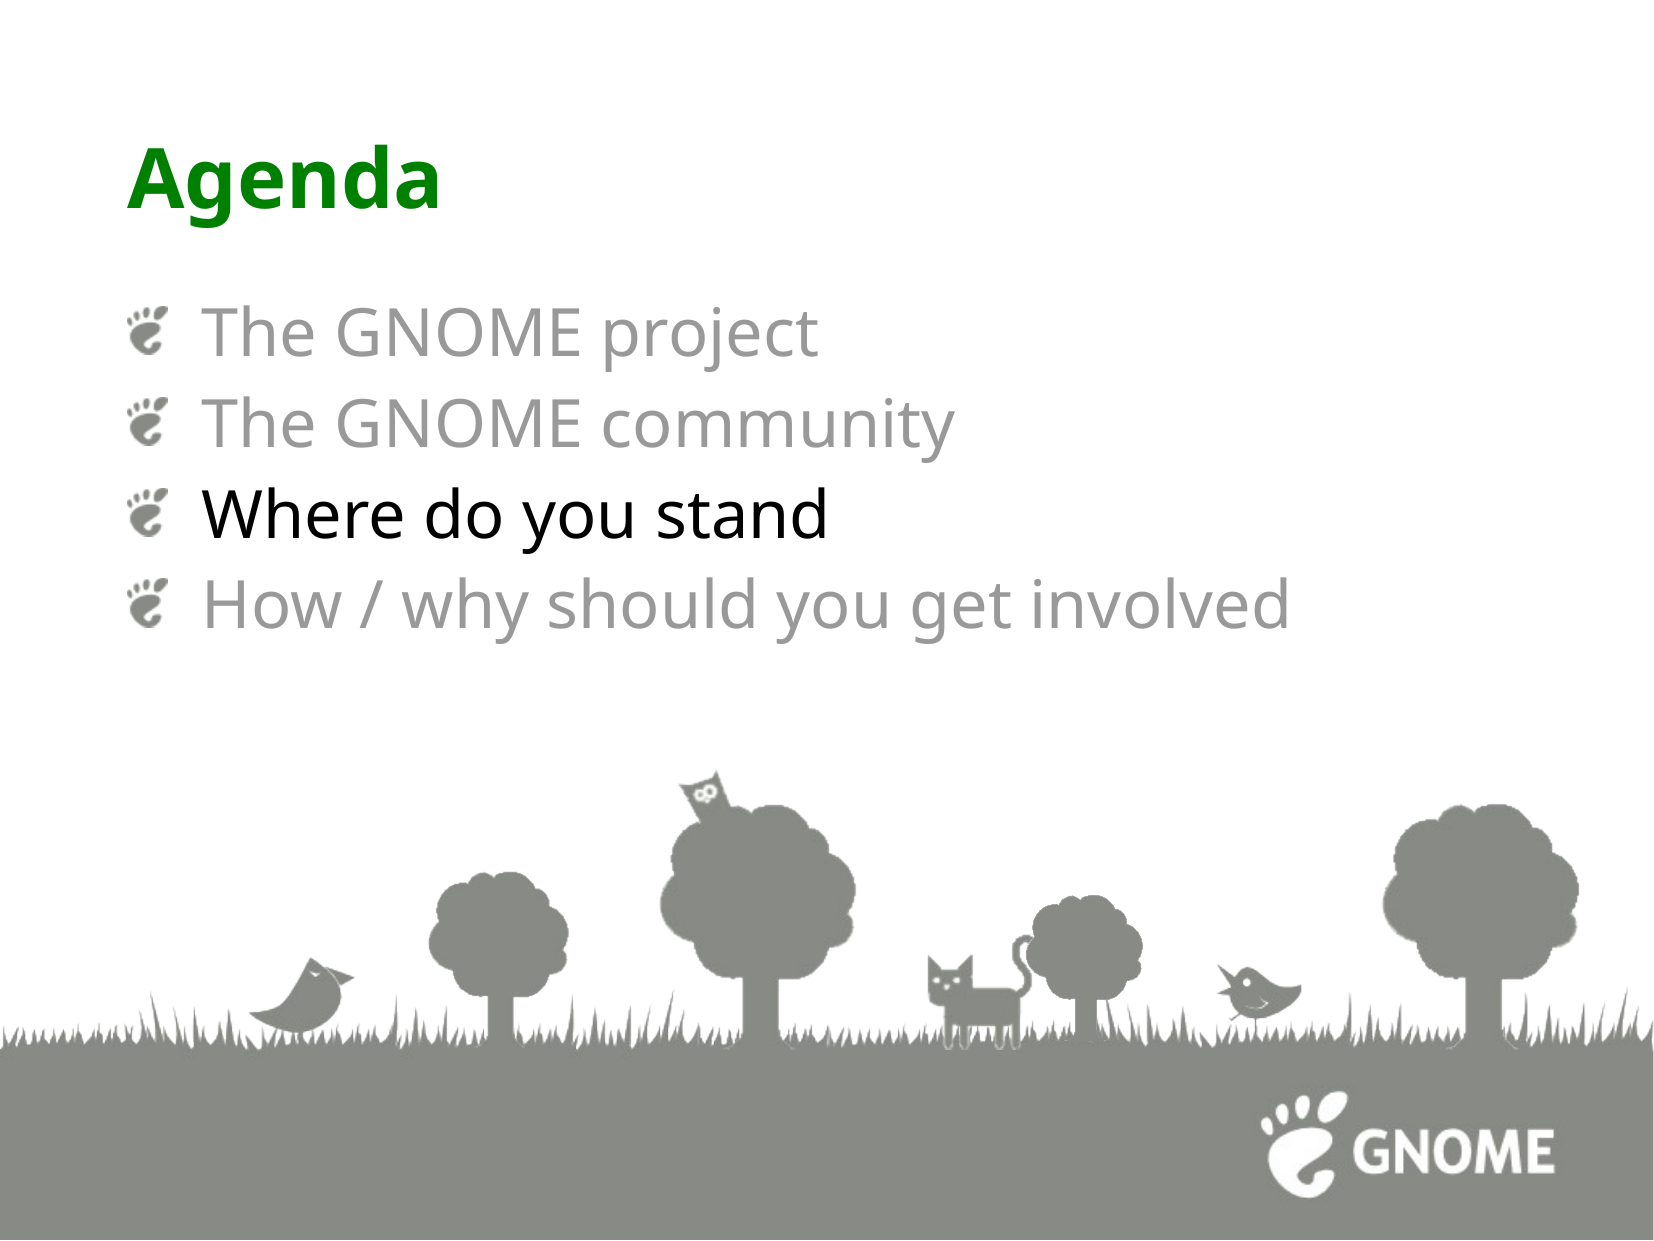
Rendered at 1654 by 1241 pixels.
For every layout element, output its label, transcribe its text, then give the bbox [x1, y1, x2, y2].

text_box The GNOME project The GNOME community Where do you stand How / why should you get involved [112, 277, 1426, 826]
text_box Agenda [112, 112, 1276, 239]
picture [0, 0, 1654, 1240]
